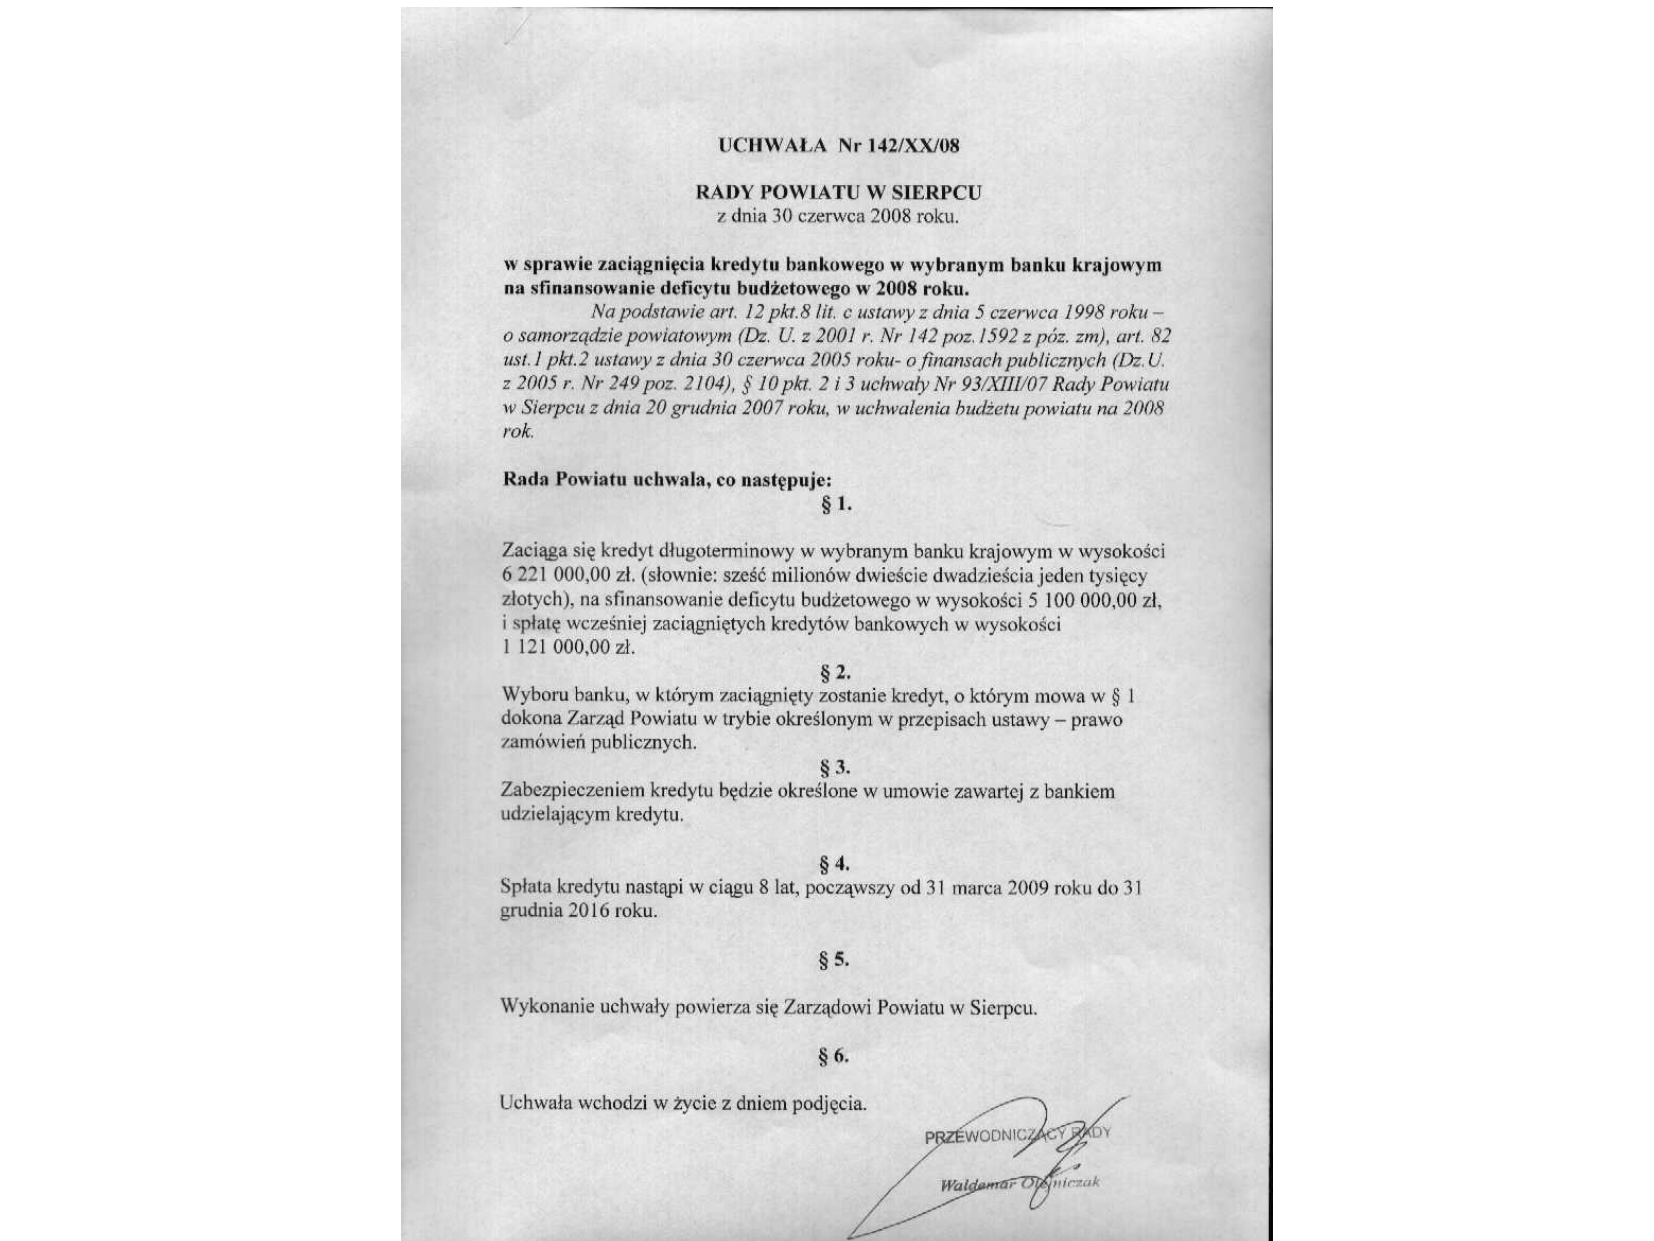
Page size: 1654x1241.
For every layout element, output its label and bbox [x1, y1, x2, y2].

picture [401, 7, 1273, 1241]
